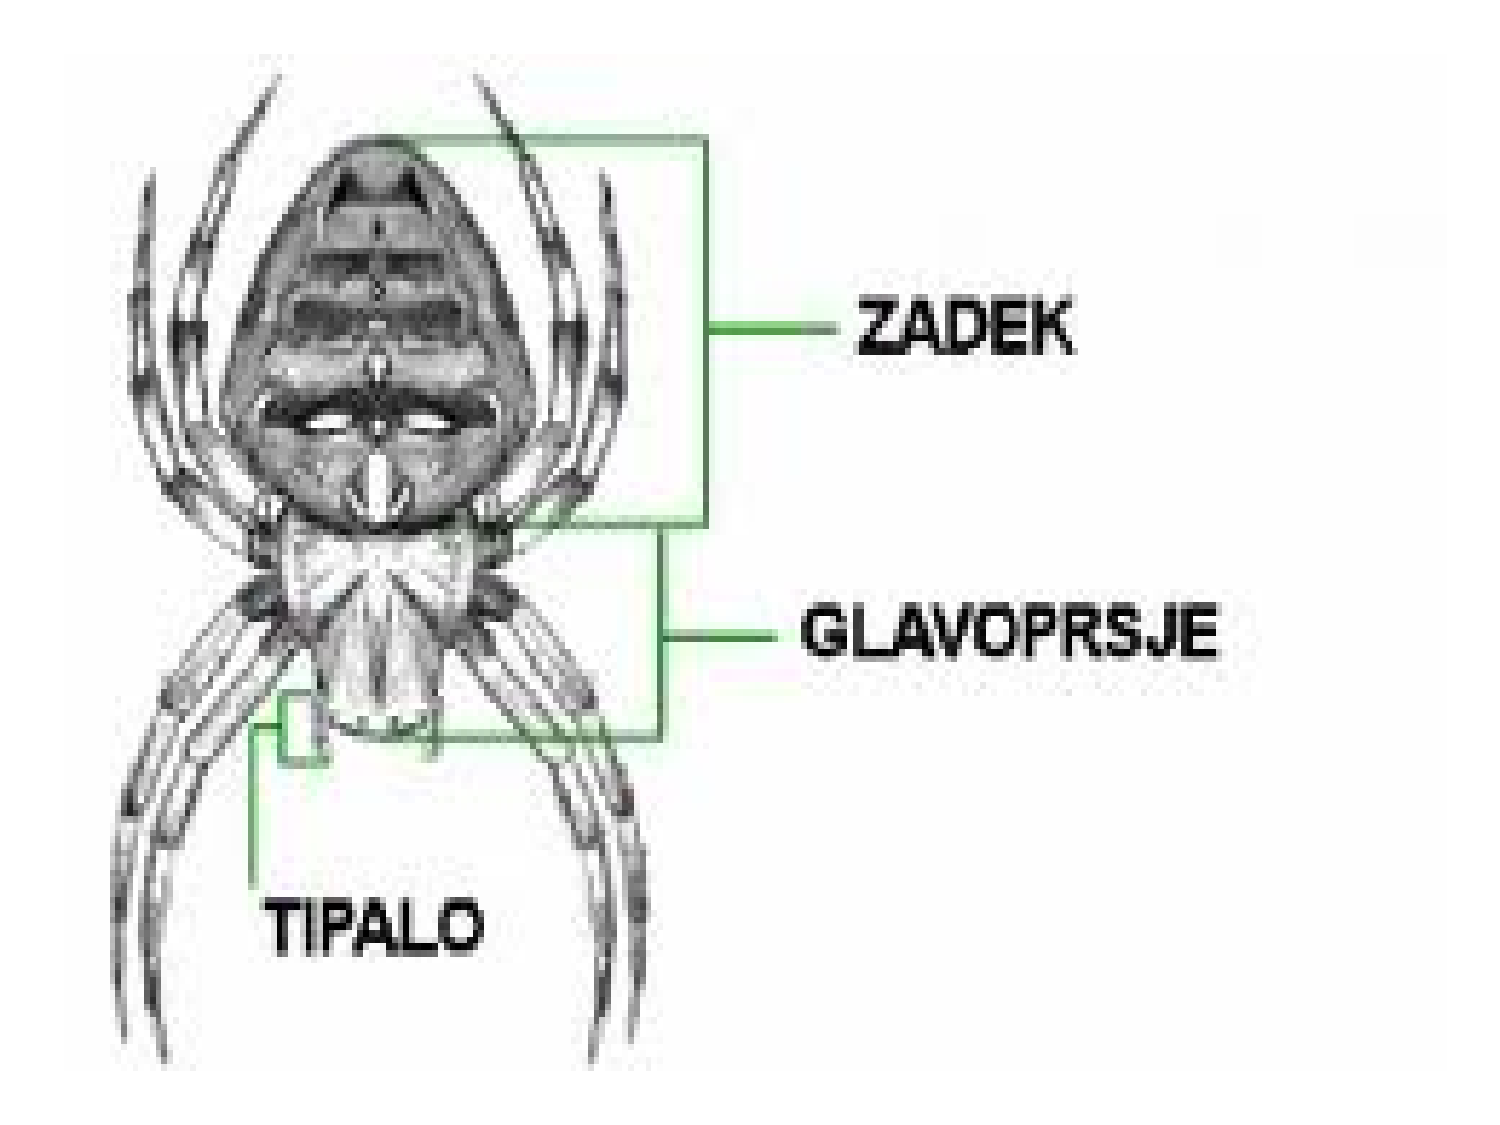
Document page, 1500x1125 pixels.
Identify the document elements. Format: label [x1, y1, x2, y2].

picture [64, 54, 1447, 1071]
